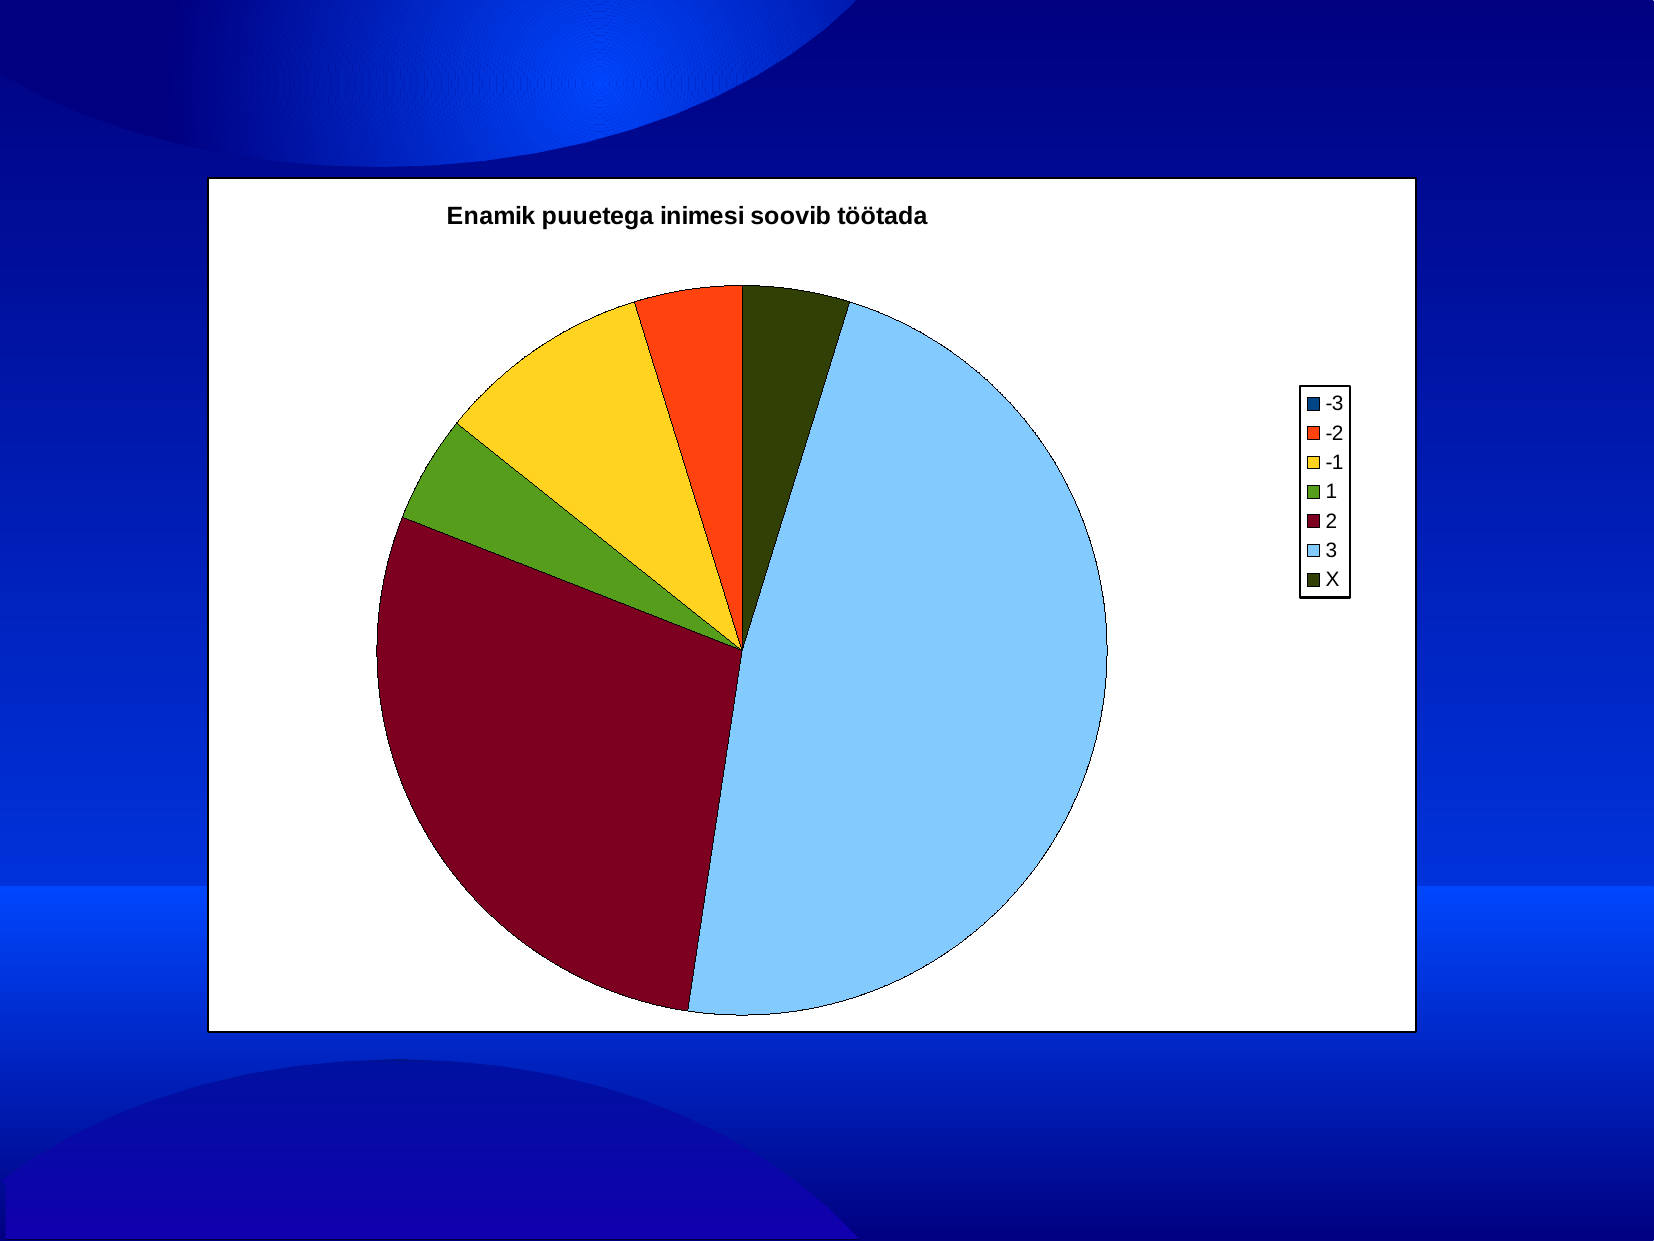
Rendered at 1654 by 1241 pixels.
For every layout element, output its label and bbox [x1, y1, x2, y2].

chart [206, 177, 1418, 1034]
